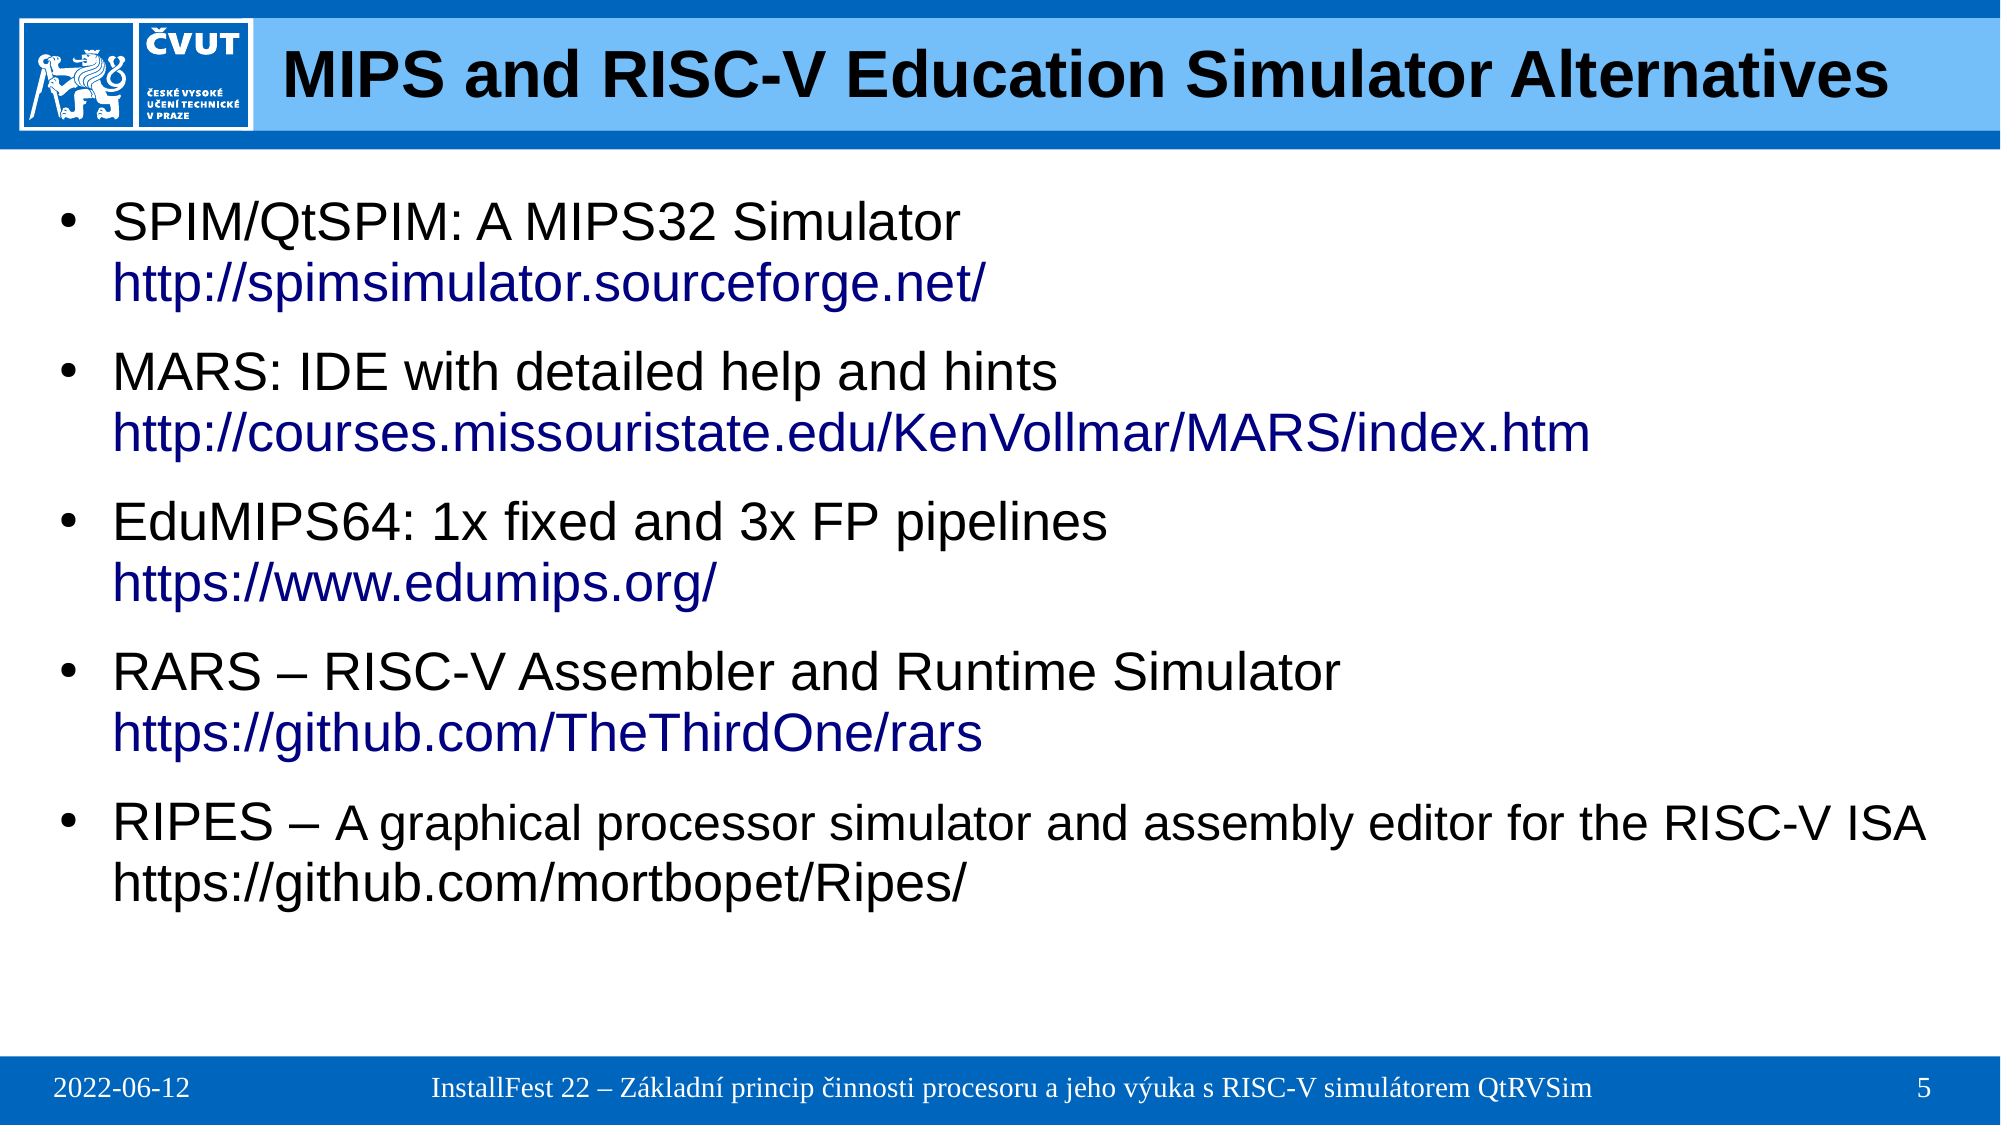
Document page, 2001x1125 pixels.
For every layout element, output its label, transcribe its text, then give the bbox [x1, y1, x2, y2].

title MIPS and RISC-V Education Simulator Alternatives [253, 18, 2001, 131]
list SPIM/QtSPIM: A MIPS32 Simulator http://spimsimulator.sourceforge.net/ MARS: IDE with detailed help and hints http://courses.missouristate.edu/KenVollmar/MARS/index.htm EduMIPS64: 1x fixed and 3x FP pipelines https://www.edumips.org/ RARS – RISC-V Assembler and Runtime Simulator https://github.com/TheThirdOne/rars RIPES – A graphical processor simulator and assembly editor for the RISC-V ISA https://github.com/mortbopet/Ripes/ [41, 191, 1953, 1076]
